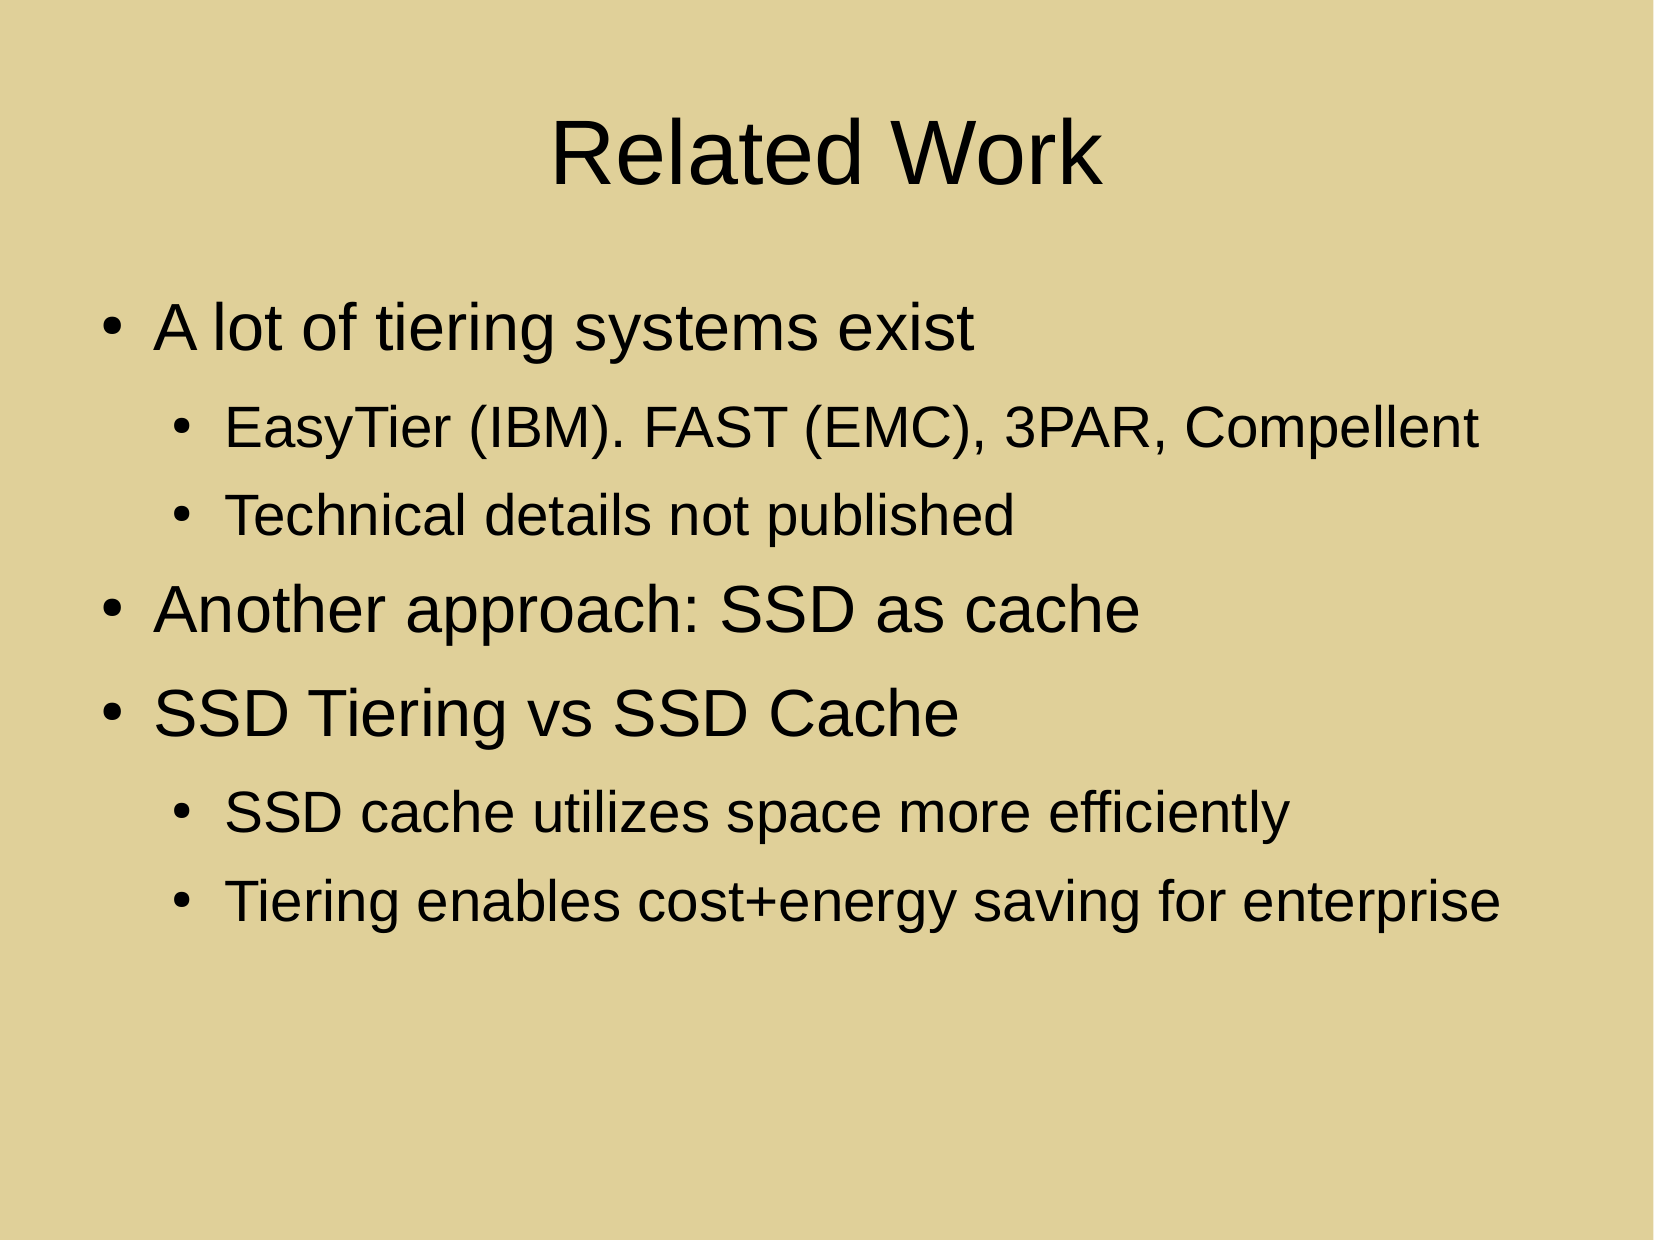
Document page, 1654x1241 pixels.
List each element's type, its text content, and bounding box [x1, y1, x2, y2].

title Related Work [82, 49, 1571, 257]
list A lot of tiering systems exist EasyTier (IBM). FAST (EMC), 3PAR, Compellent Technical details not published Another approach: SSD as cache SSD Tiering vs SSD Cache SSD cache utilizes space more efficiently Tiering enables cost+energy saving for enterprise [82, 290, 1571, 1109]
